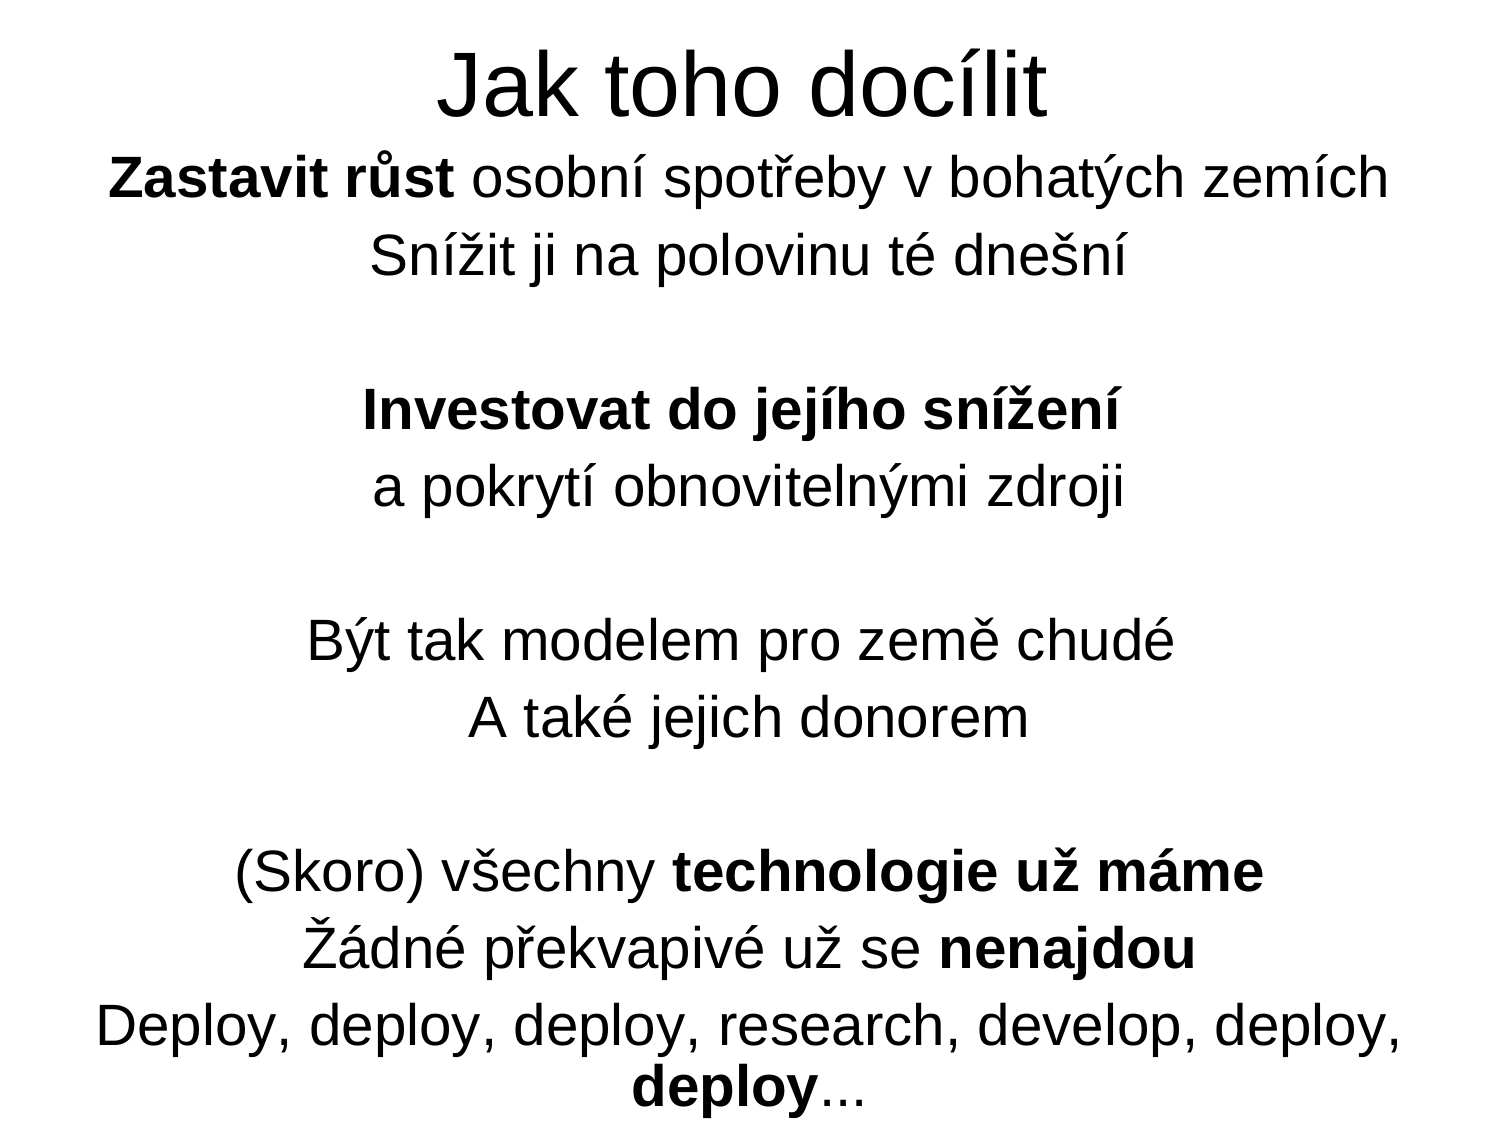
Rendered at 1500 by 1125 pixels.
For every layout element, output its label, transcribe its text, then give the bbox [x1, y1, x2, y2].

title Jak toho docílit [67, 0, 1418, 206]
subtitle Zastavit růst osobní spotřeby v bohatých zemích Snížit ji na polovinu té dnešní Investovat do jejího snížení a pokrytí obnovitelnými zdroji Být tak modelem pro země chudé A také jejich donorem (Skoro) všechny technologie už máme Žádné překvapivé už se nenajdou Deploy, deploy, deploy, research, develop, deploy, deploy... [75, 144, 1425, 1124]
